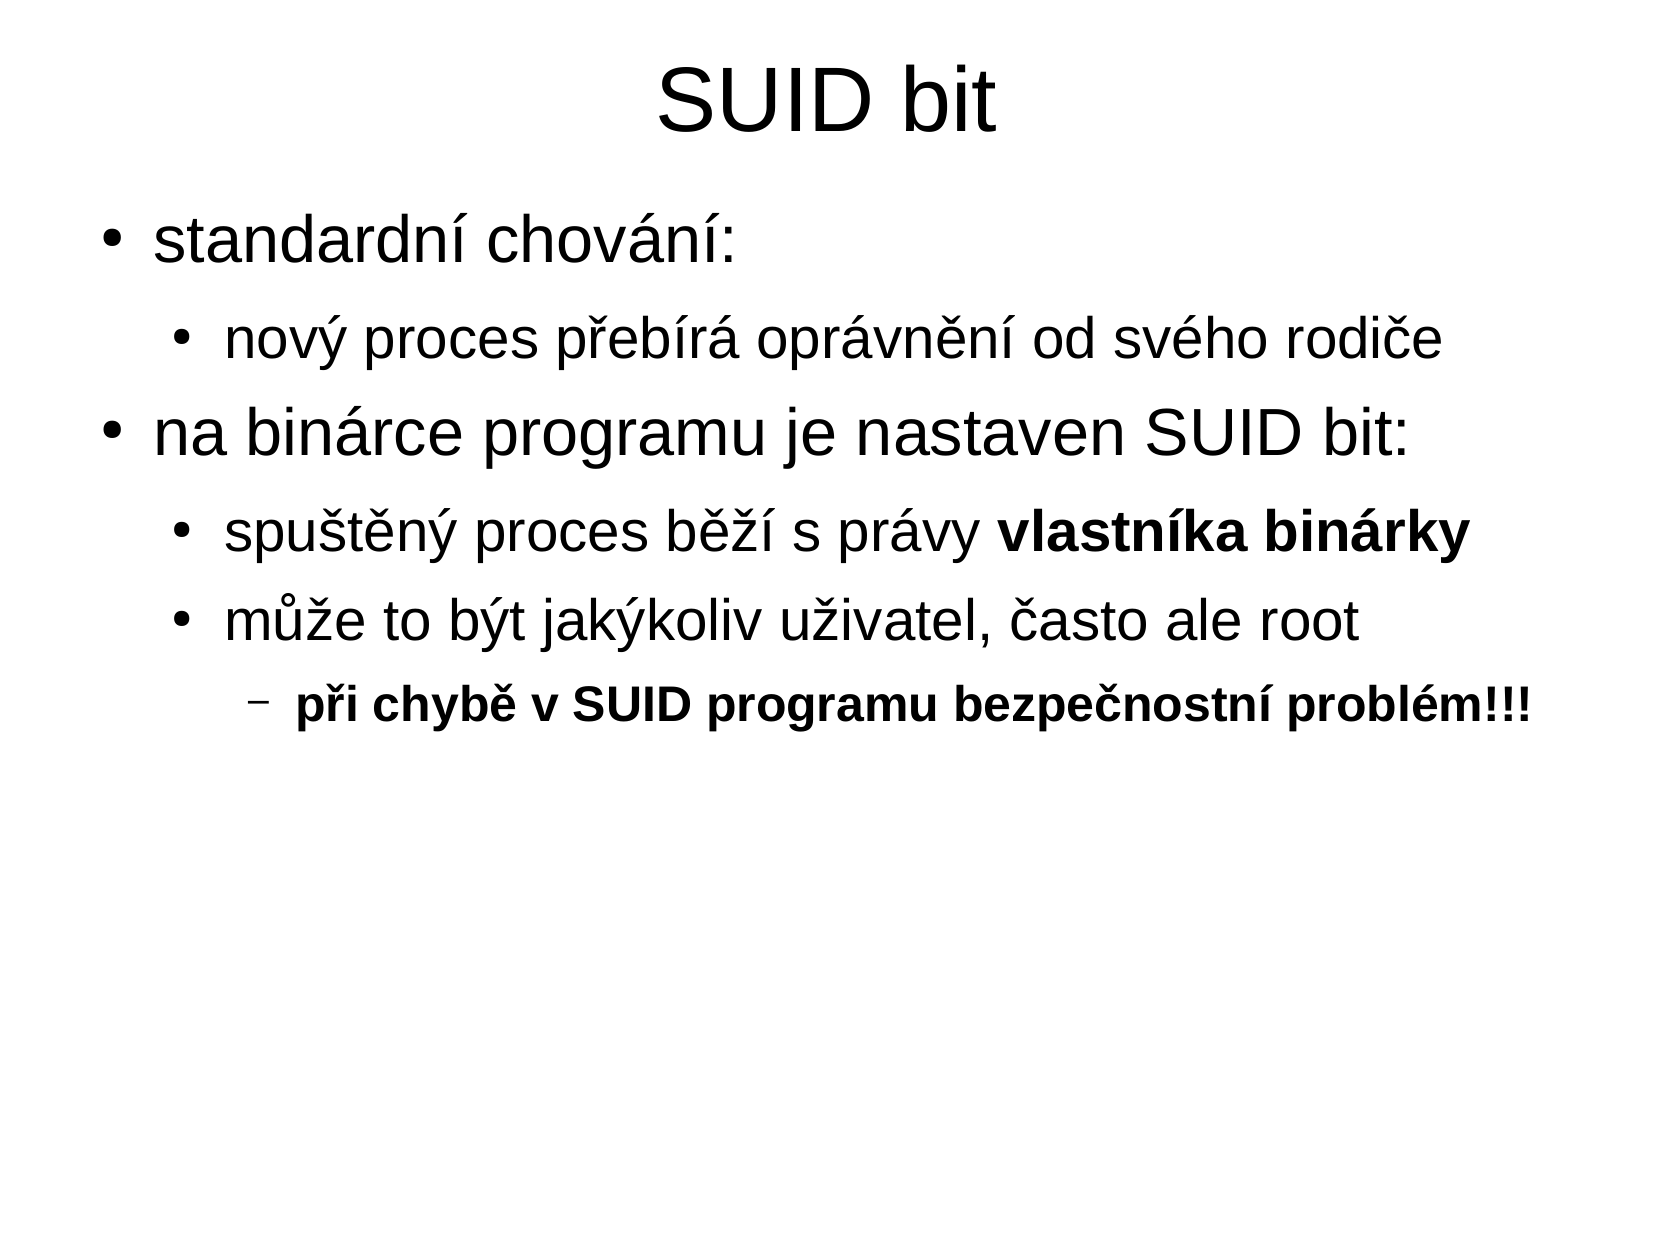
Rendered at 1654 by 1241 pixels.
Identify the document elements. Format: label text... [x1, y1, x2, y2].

title SUID bit [82, 3, 1571, 196]
list standardní chování: nový proces přebírá oprávnění od svého rodiče na binárce programu je nastaven SUID bit: spuštěný proces běží s právy vlastníka binárky může to být jakýkoliv uživatel, často ale root při chybě v SUID programu bezpečnostní problém!!! [82, 201, 1571, 1006]
